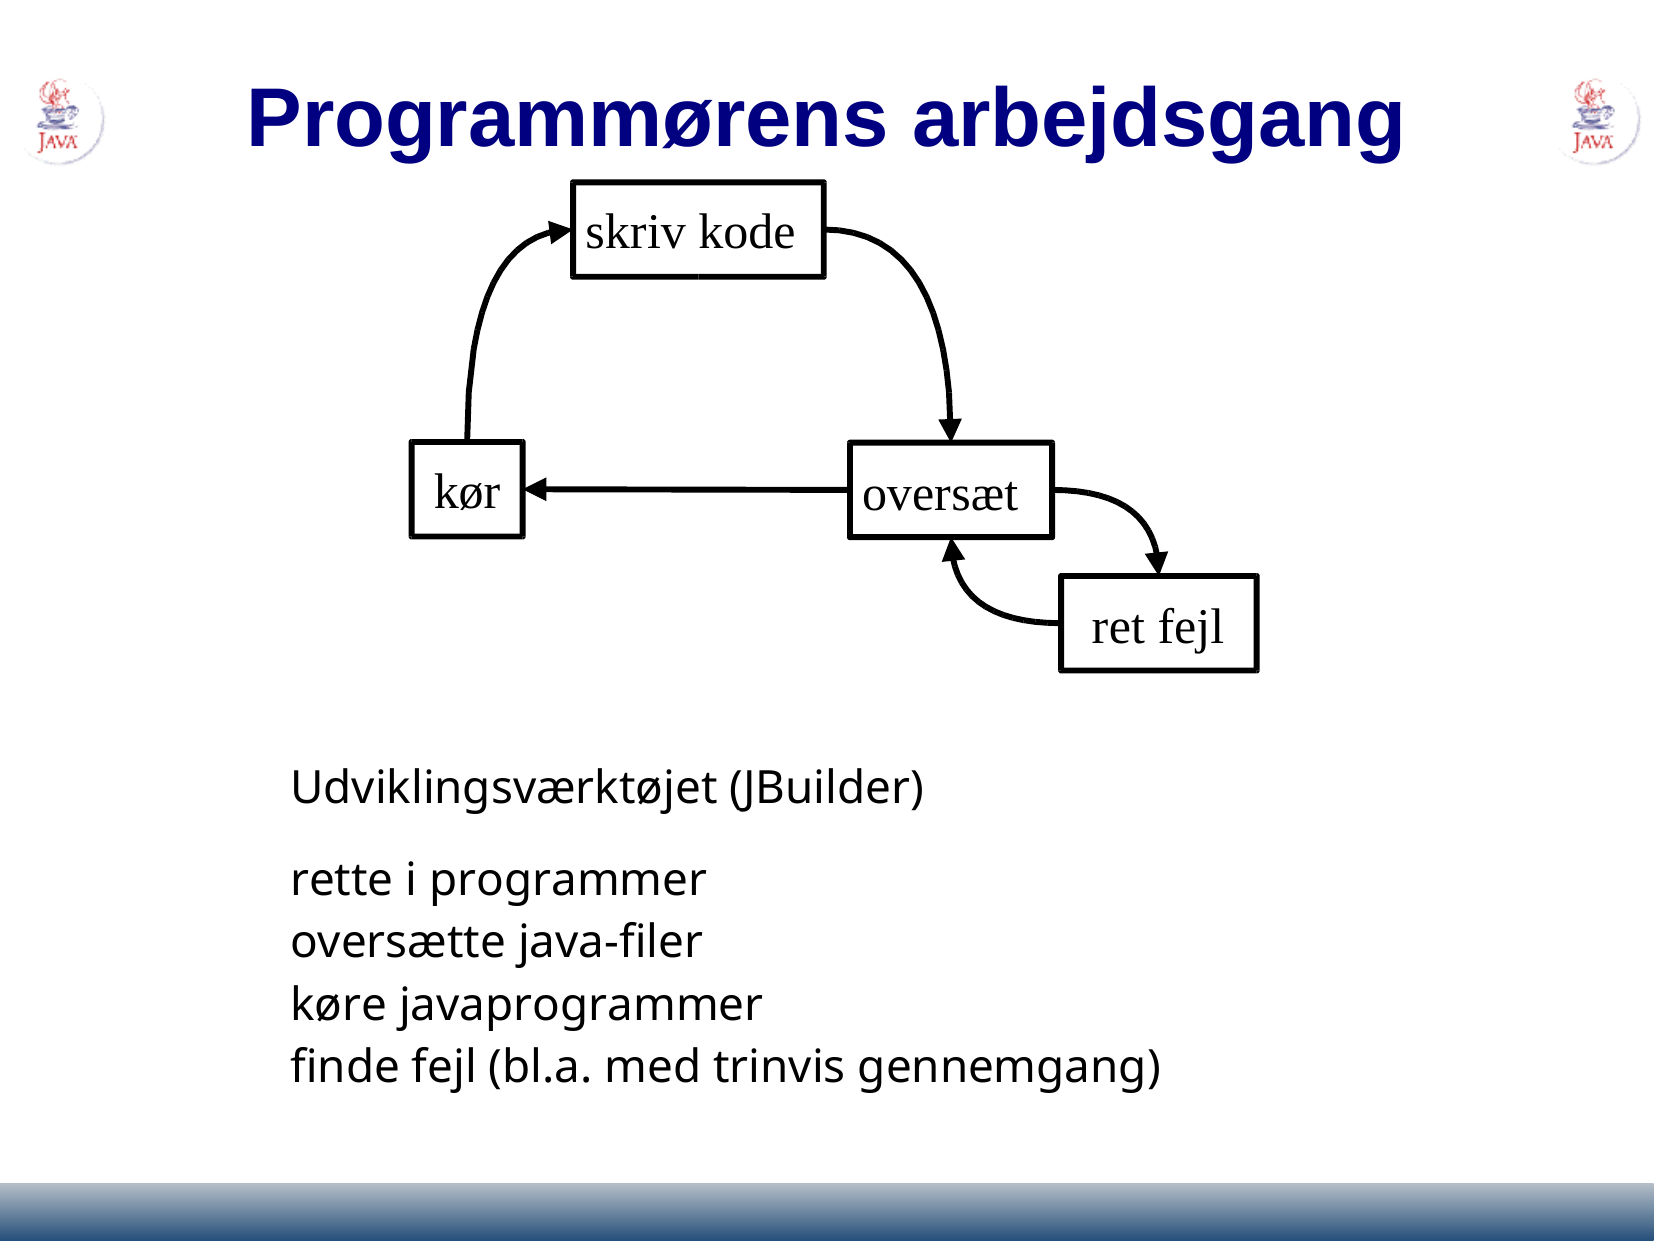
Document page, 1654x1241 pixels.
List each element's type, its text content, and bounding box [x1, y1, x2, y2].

chart [218, 175, 1394, 707]
title Programmørens arbejdsgang [105, 14, 1549, 222]
picture [10, 71, 105, 169]
text_box Udviklingsværktøjet (JBuilder) rette i programmer oversætte java-filer køre javaprogrammer finde fejl (bl.a. med trinvis gennemgang) [254, 754, 1357, 1104]
picture [1549, 71, 1645, 169]
